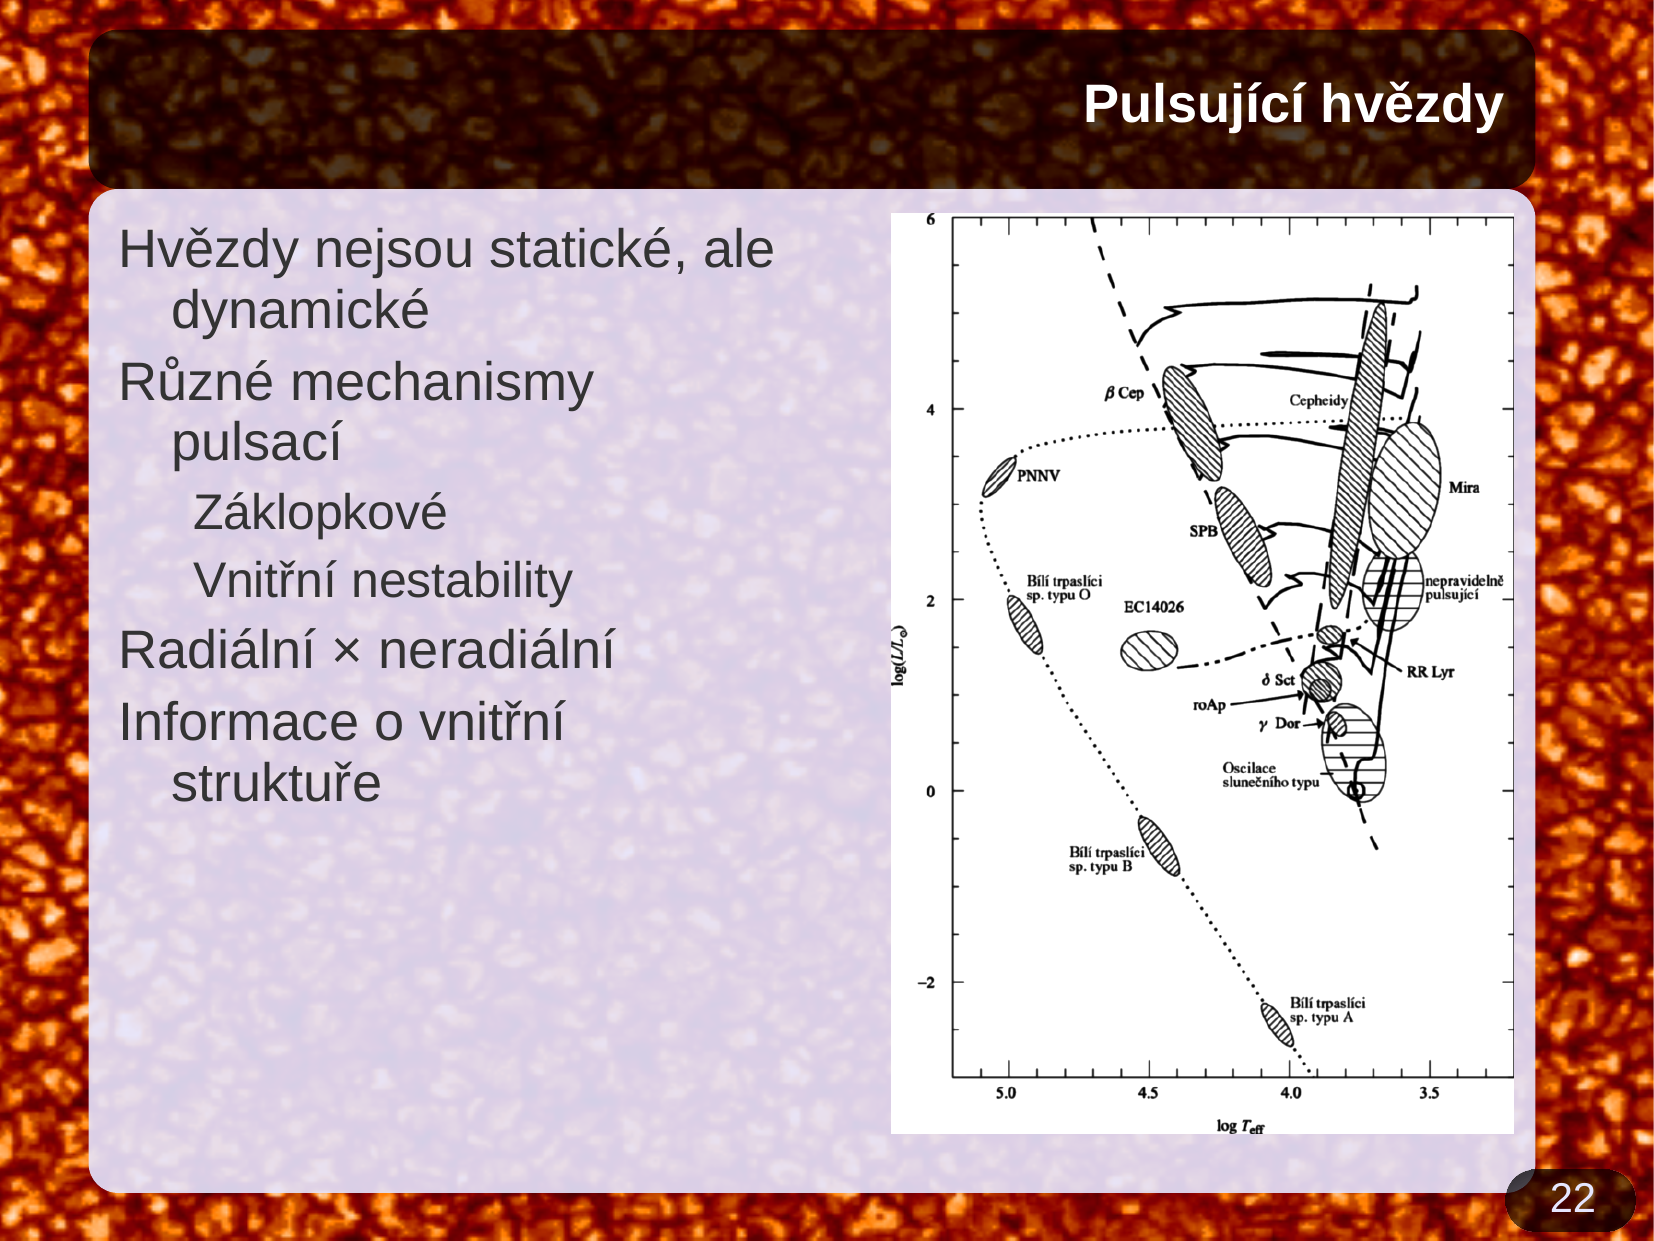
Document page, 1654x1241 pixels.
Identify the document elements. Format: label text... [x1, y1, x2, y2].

title Pulsující hvězdy [118, 59, 1506, 148]
list Hvězdy nejsou statické, ale dynamické Různé mechanismy pulsací Záklopkové Vnitřní nestability Radiální × neradiální Informace o vnitřní struktuře [118, 218, 781, 813]
picture [0, 0, 1654, 1241]
